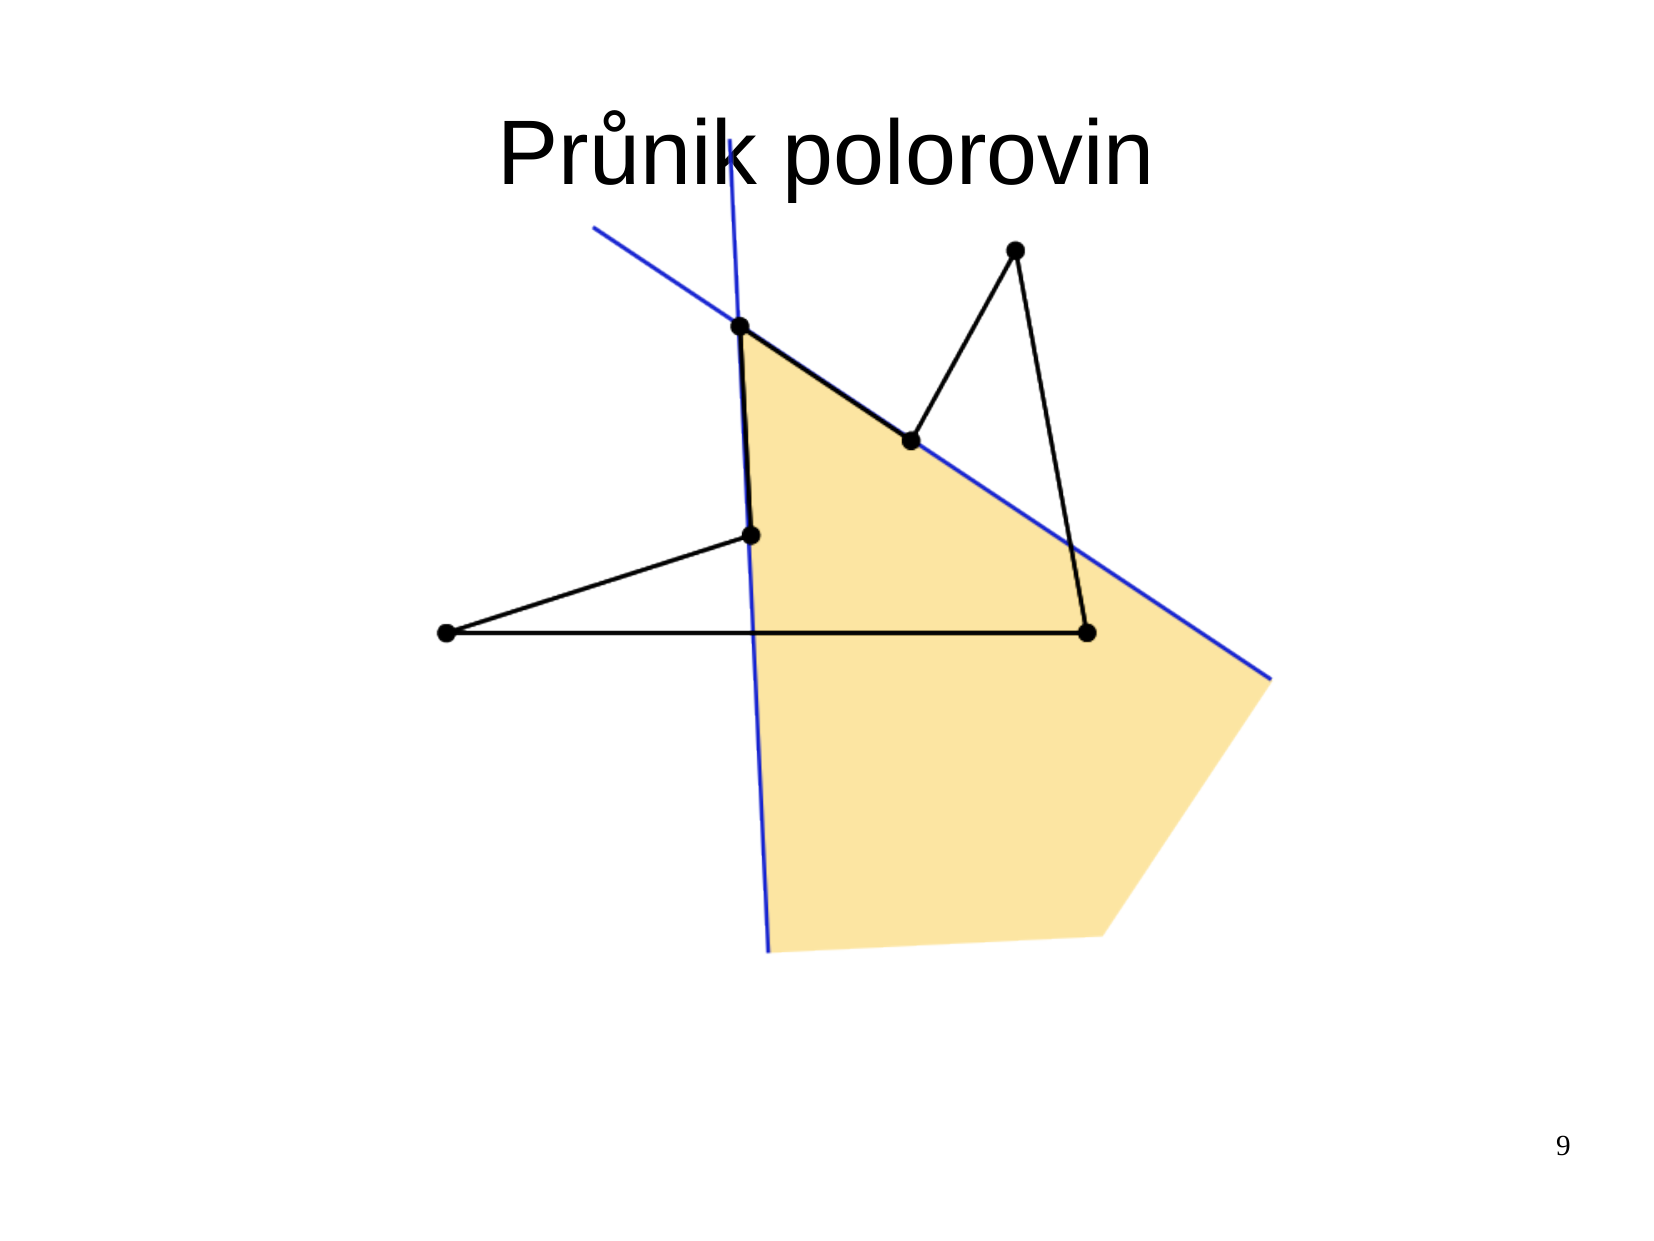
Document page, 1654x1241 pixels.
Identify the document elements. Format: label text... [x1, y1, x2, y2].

picture [245, 67, 1409, 1203]
title Průnik polorovin [82, 56, 1571, 250]
